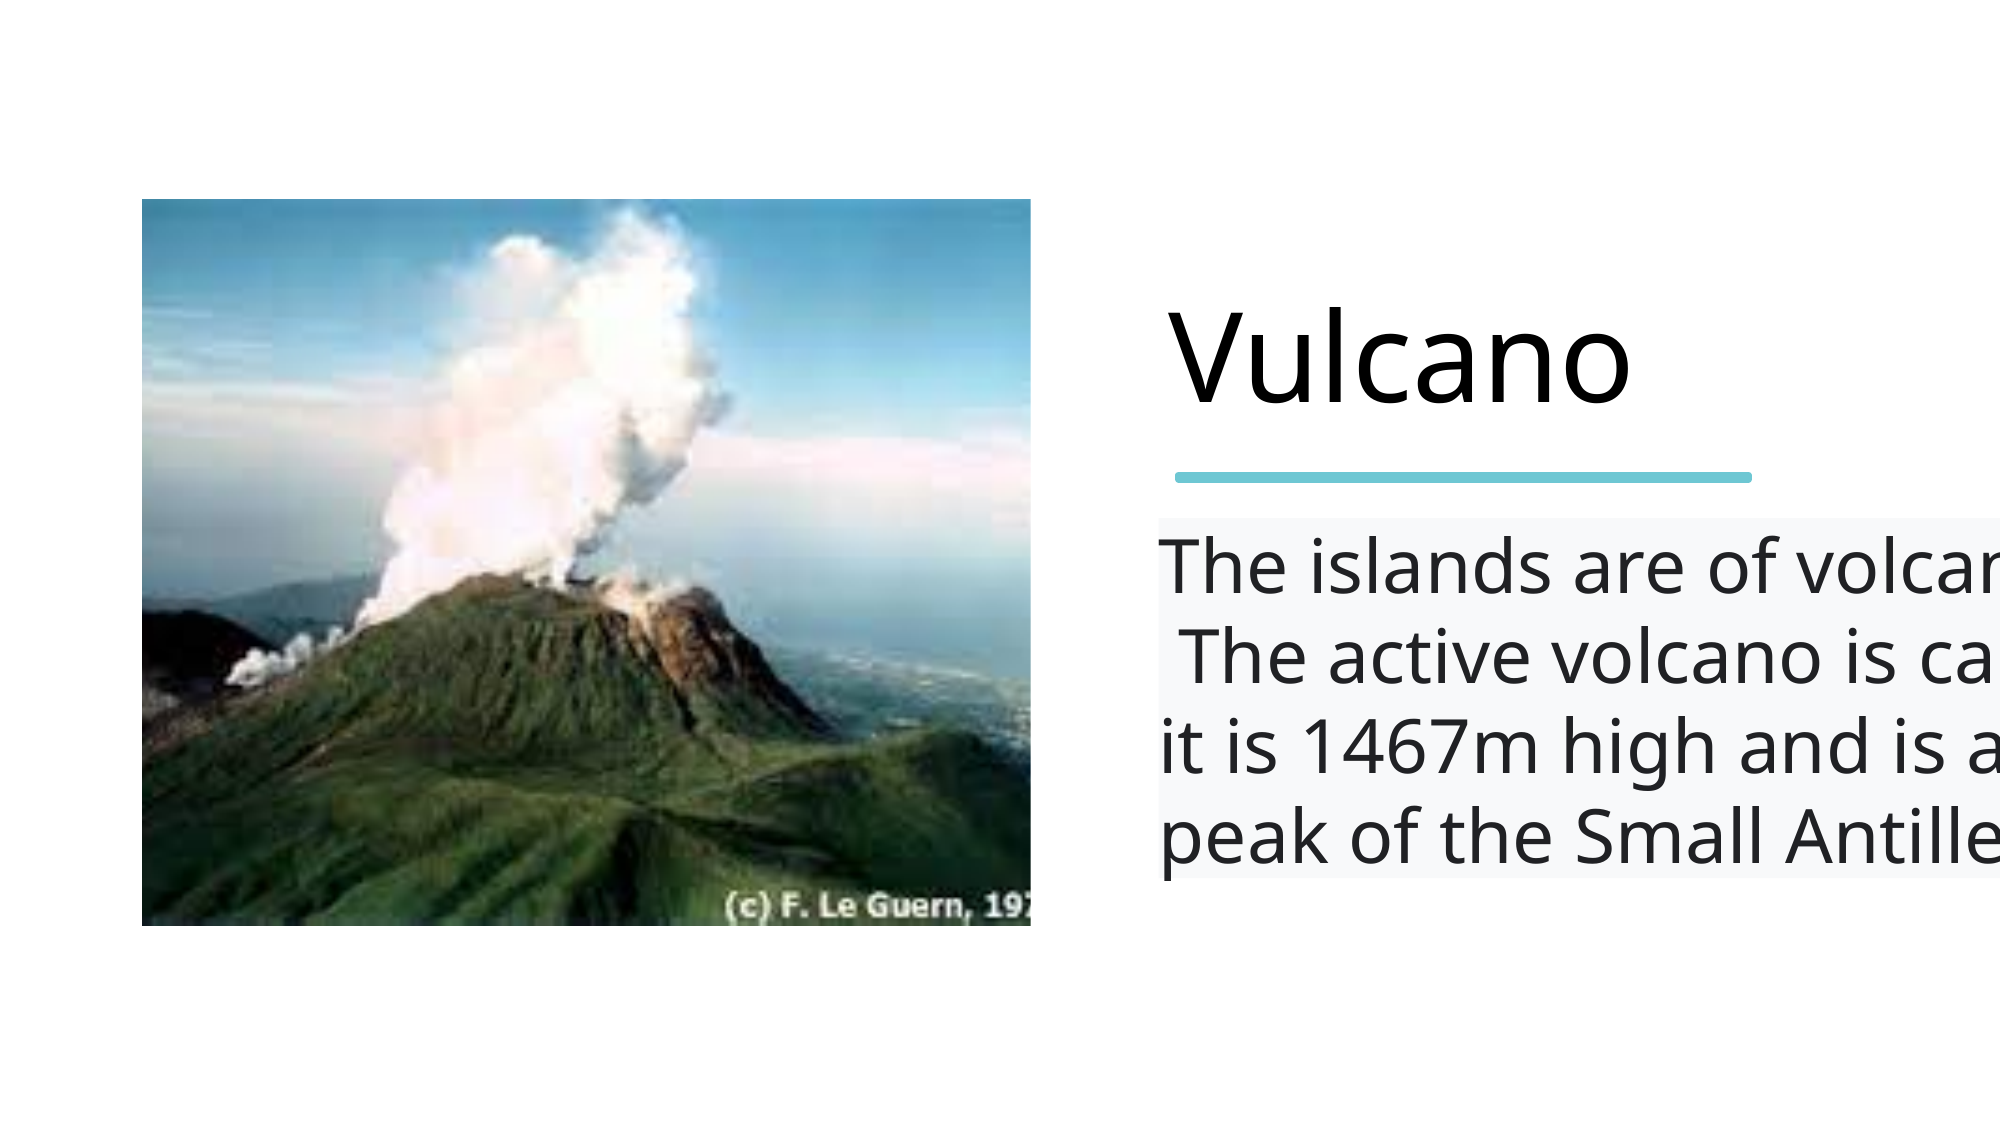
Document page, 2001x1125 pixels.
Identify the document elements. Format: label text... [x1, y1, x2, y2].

list The islands are of volcanic origin. The active volcano is called Soutriere, it is 1467m high and is also the highest peak of the Small Antilles. [1158, 519, 1872, 877]
picture [142, 199, 1031, 926]
text_box [0, 0, 2000, 1125]
title Vulcano [1153, 115, 1907, 436]
